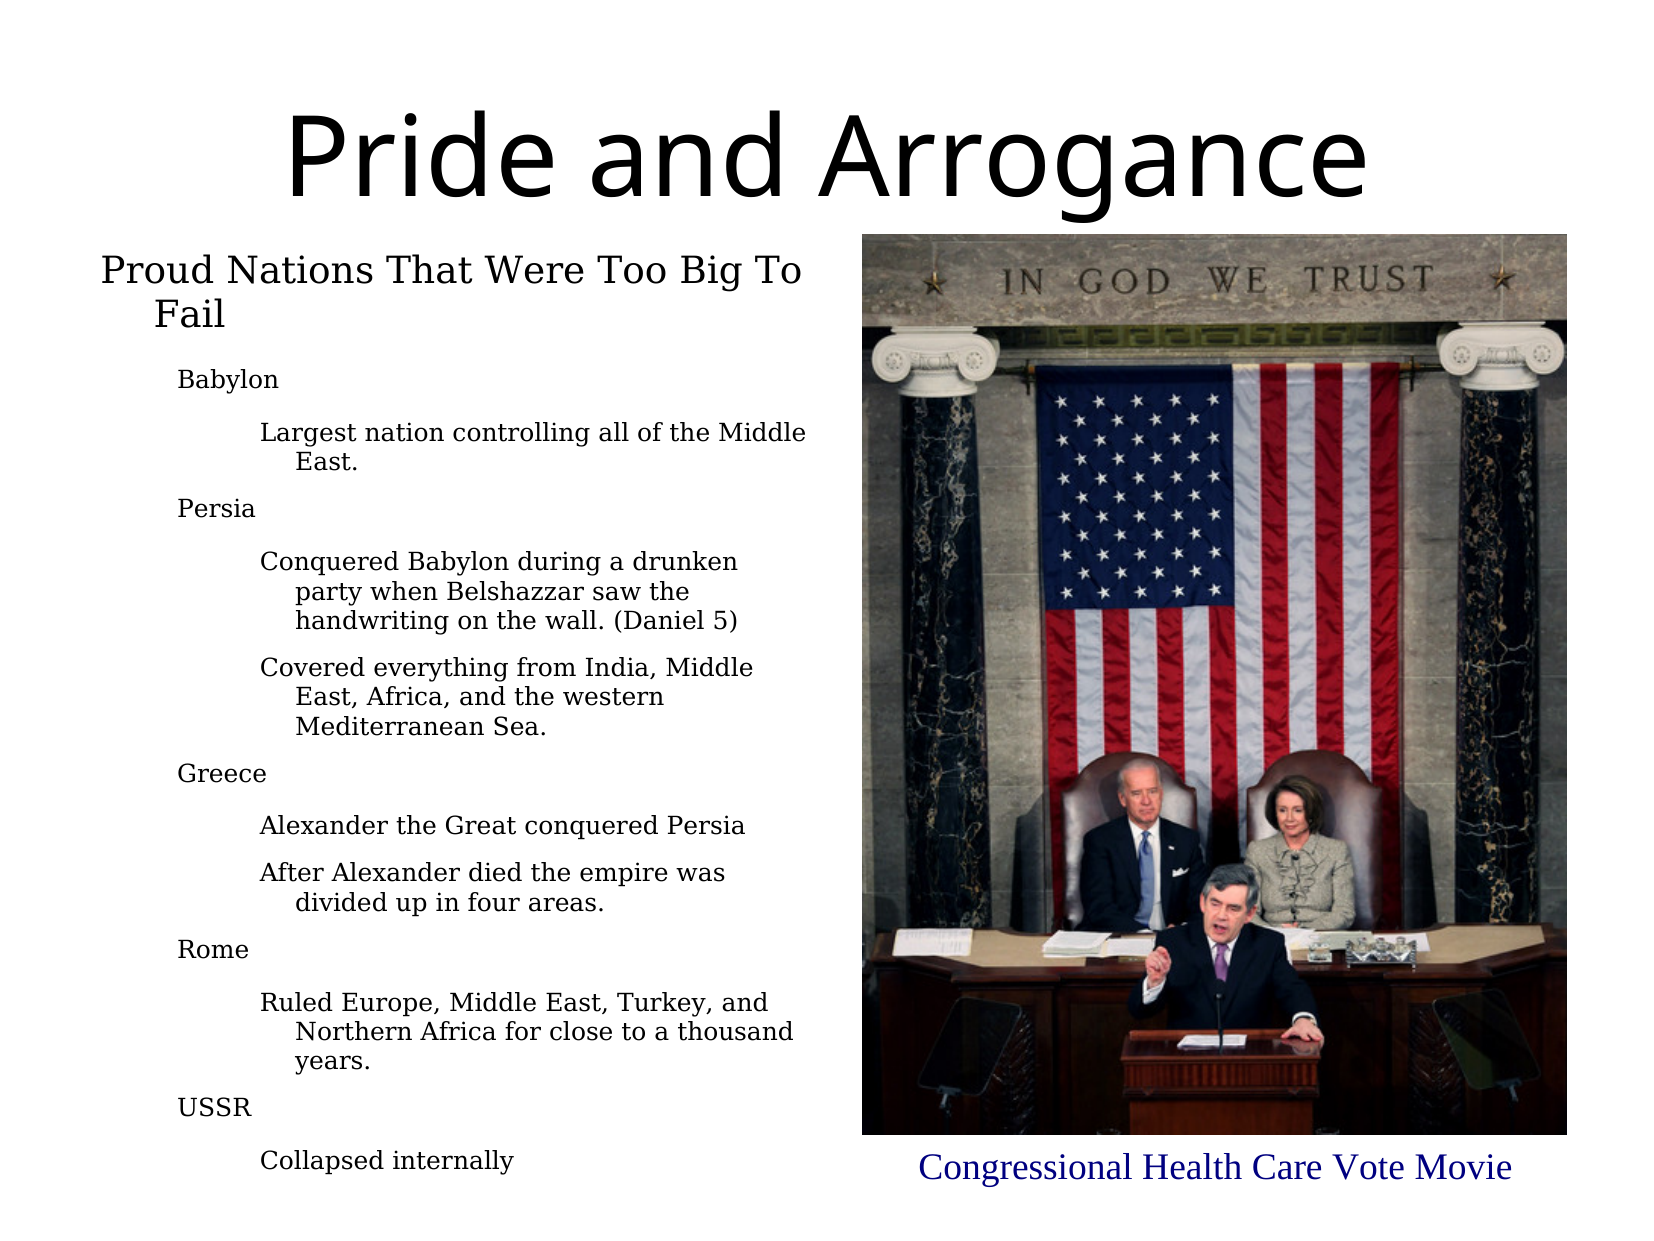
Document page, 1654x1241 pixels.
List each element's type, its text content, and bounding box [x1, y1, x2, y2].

text_box Congressional Health Care Vote Movie [862, 1138, 1570, 1191]
list Proud Nations That Were Too Big To Fail Babylon Largest nation controlling all of the Middle East. Persia Conquered Babylon during a drunken party when Belshazzar saw the handwriting on the wall. (Daniel 5) Covered everything from India, Middle East, Africa, and the western Mediterranean Sea. Greece Alexander the Great conquered Persia After Alexander died the empire was divided up in four areas. Rome Ruled Europe, Middle East, Turkey, and Northern Africa for close to a thousand years. USSR Collapsed internally [82, 248, 809, 1176]
picture [862, 234, 1567, 1135]
title Pride and Arrogance [82, 49, 1571, 257]
